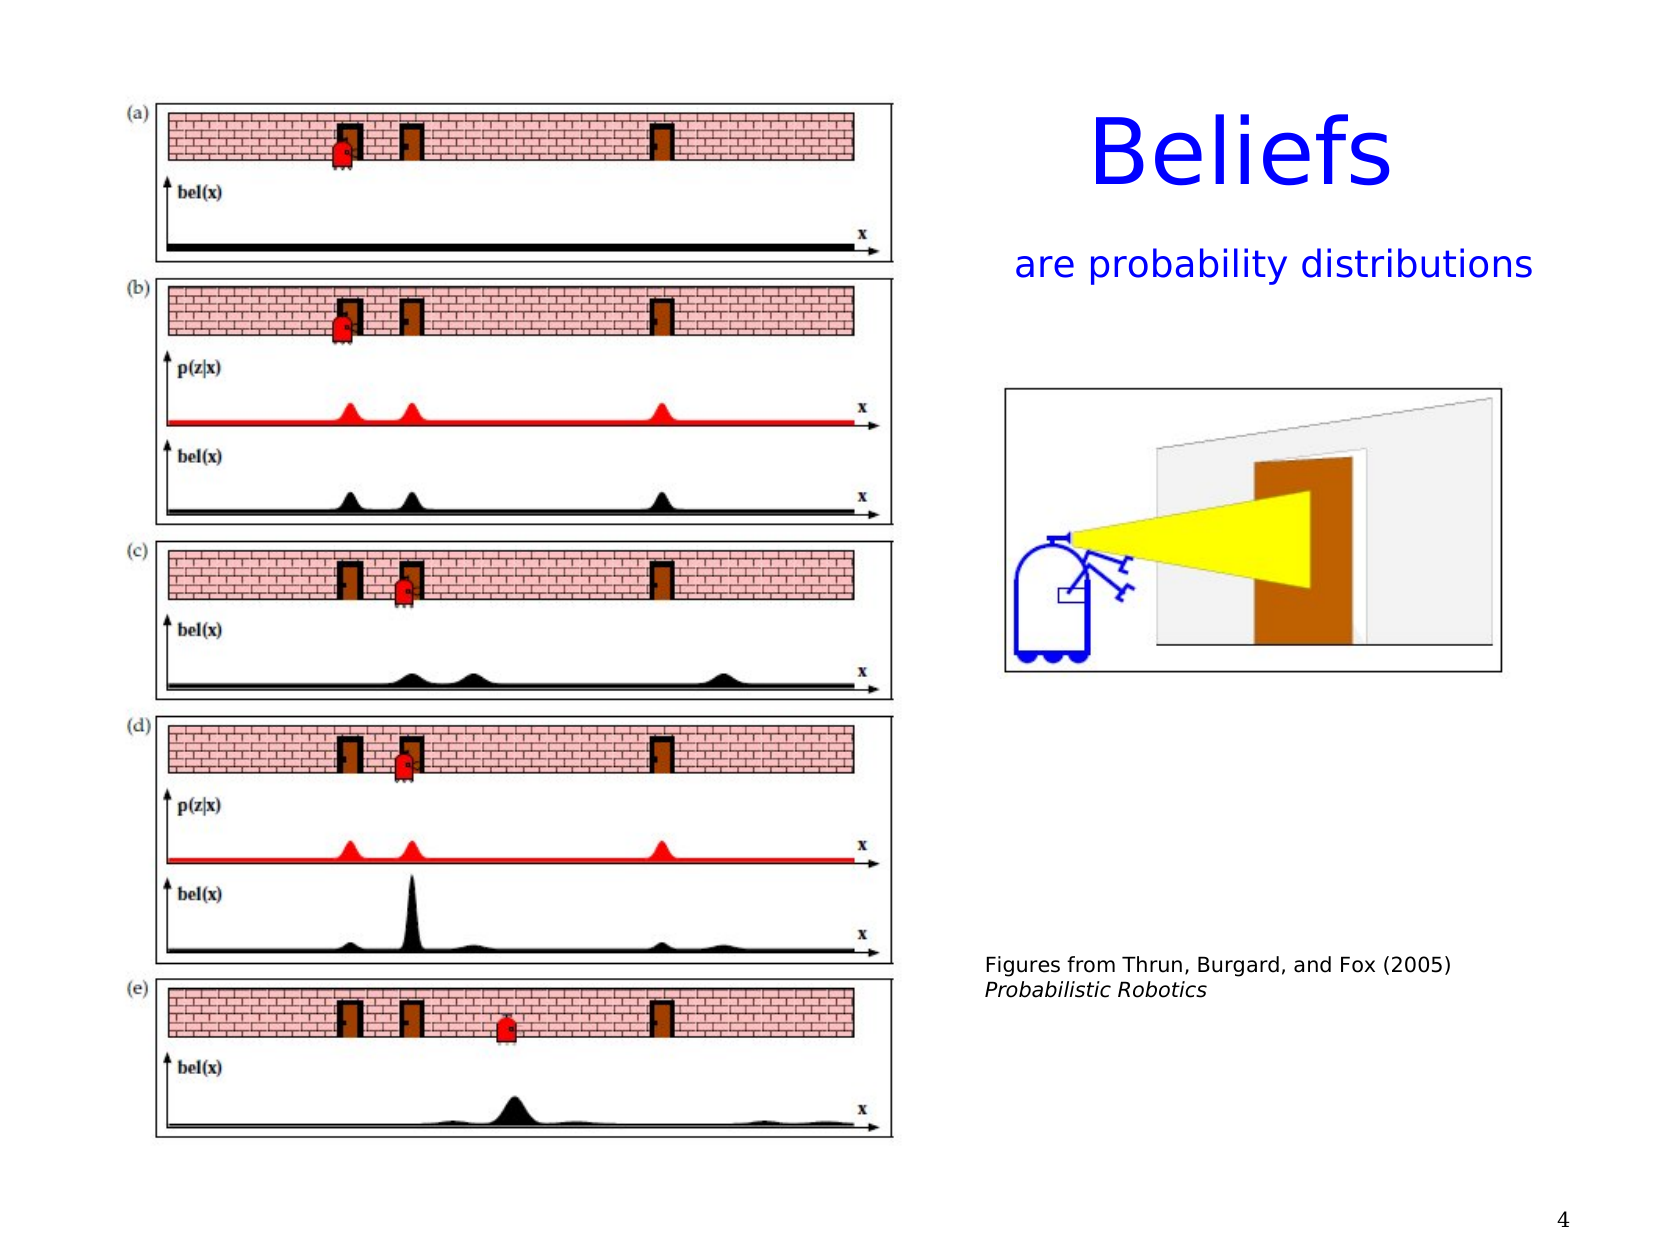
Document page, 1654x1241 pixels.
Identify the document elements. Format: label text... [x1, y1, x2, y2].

title Beliefs [82, 49, 1571, 257]
text_box Figures from Thrun, Burgard, and Fox (2005) Probabilistic Robotics [969, 946, 1566, 1011]
picture [997, 382, 1515, 679]
text_box are probability distributions [999, 235, 1622, 295]
picture [101, 83, 908, 1149]
